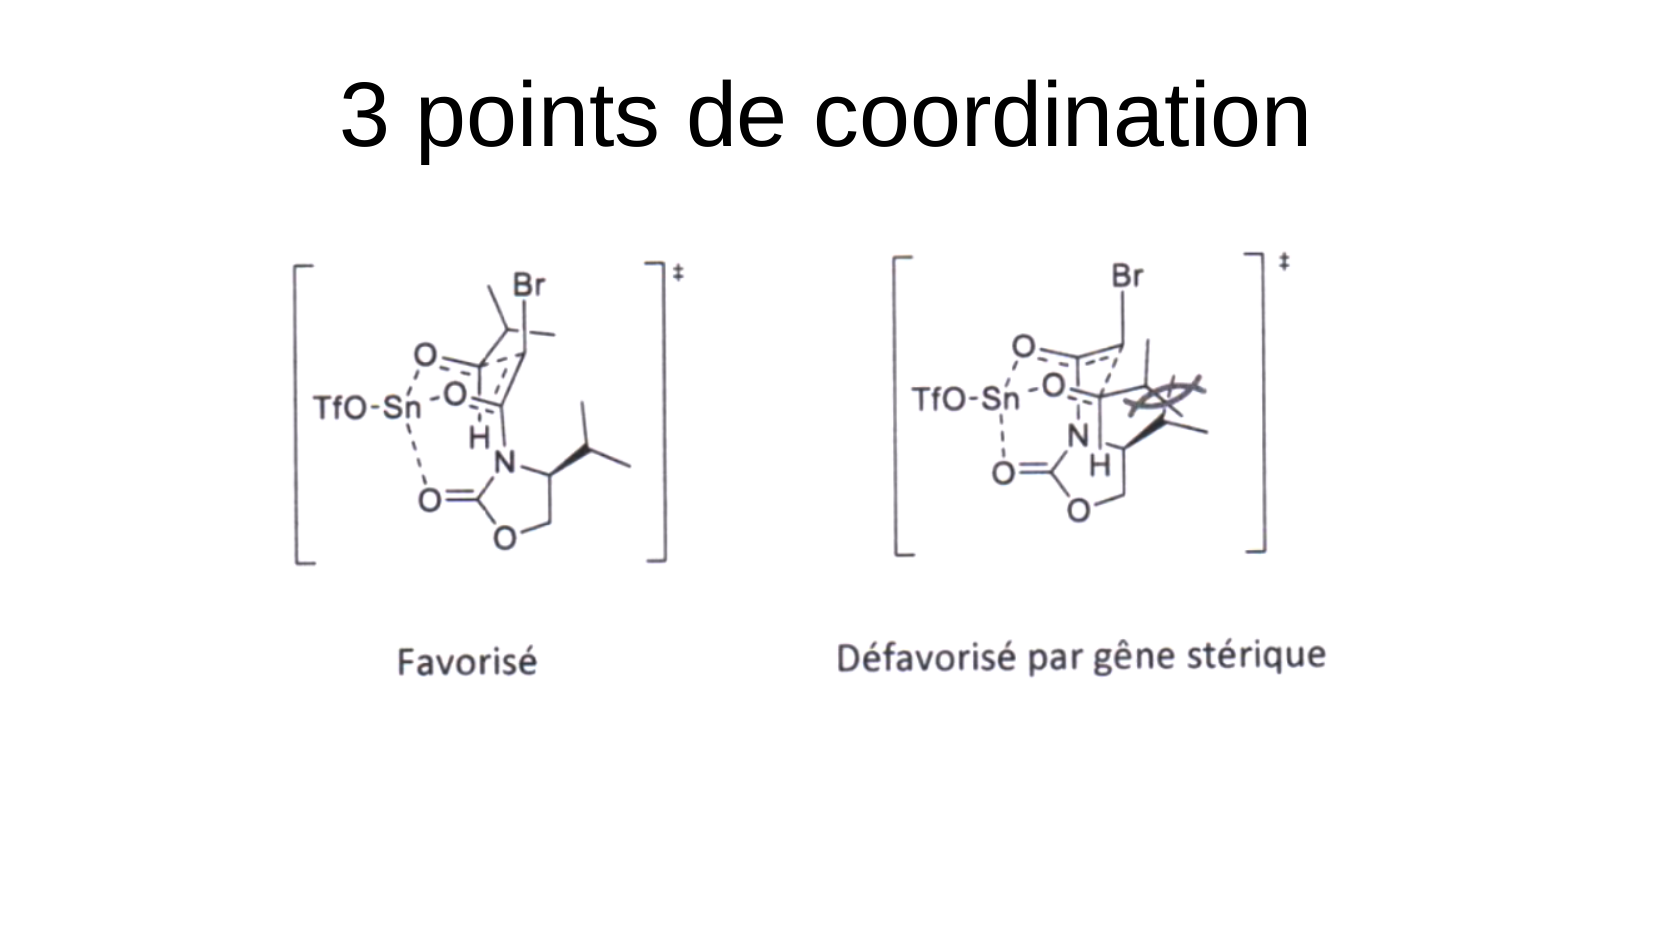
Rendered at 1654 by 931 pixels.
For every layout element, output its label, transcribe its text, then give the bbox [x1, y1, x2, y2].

title 3 points de coordination [82, 37, 1571, 193]
picture [234, 228, 1430, 707]
